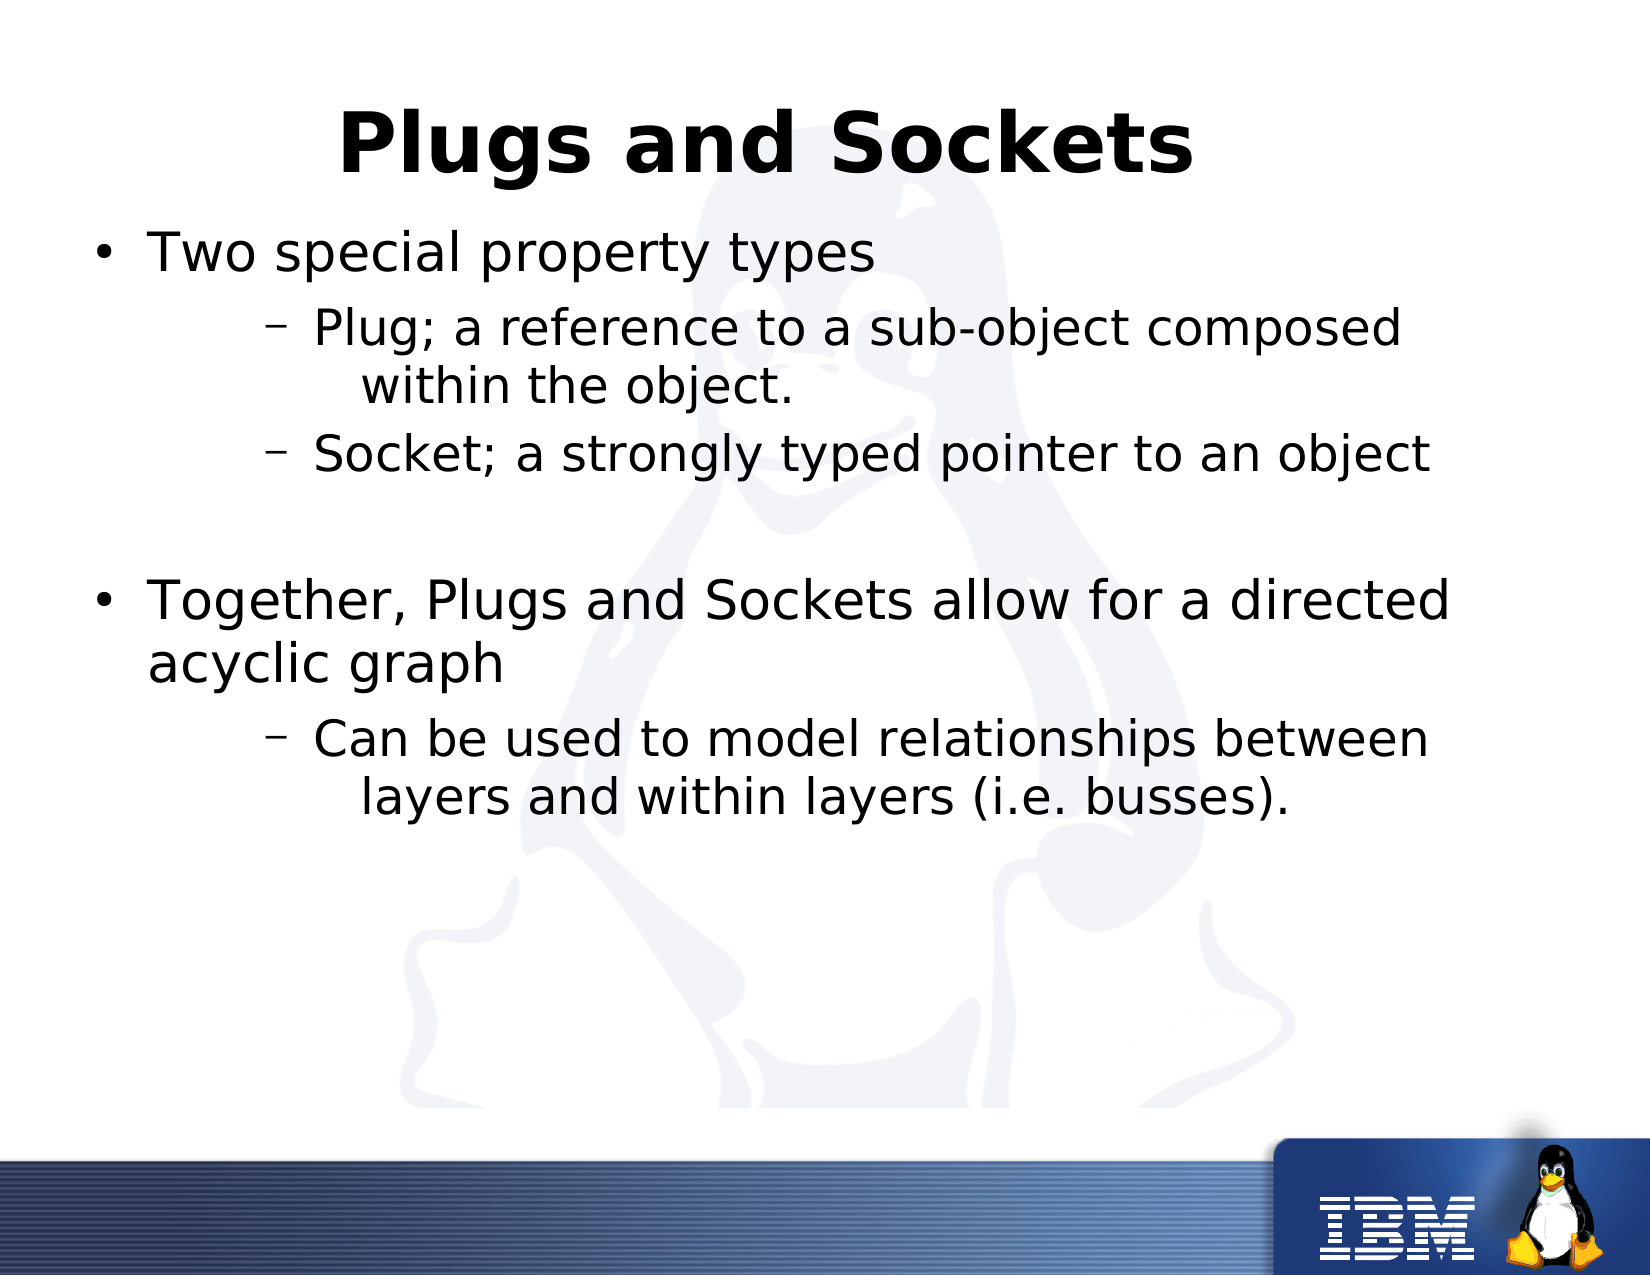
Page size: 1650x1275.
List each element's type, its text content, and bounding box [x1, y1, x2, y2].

list Two special property types Plug; a reference to a sub-object composed within the object. Socket; a strongly typed pointer to an object Together, Plugs and Sockets allow for a directed acyclic graph Can be used to model relationships between layers and within layers (i.e. busses). [76, 221, 1457, 1171]
title Plugs and Sockets [76, 76, 1457, 211]
